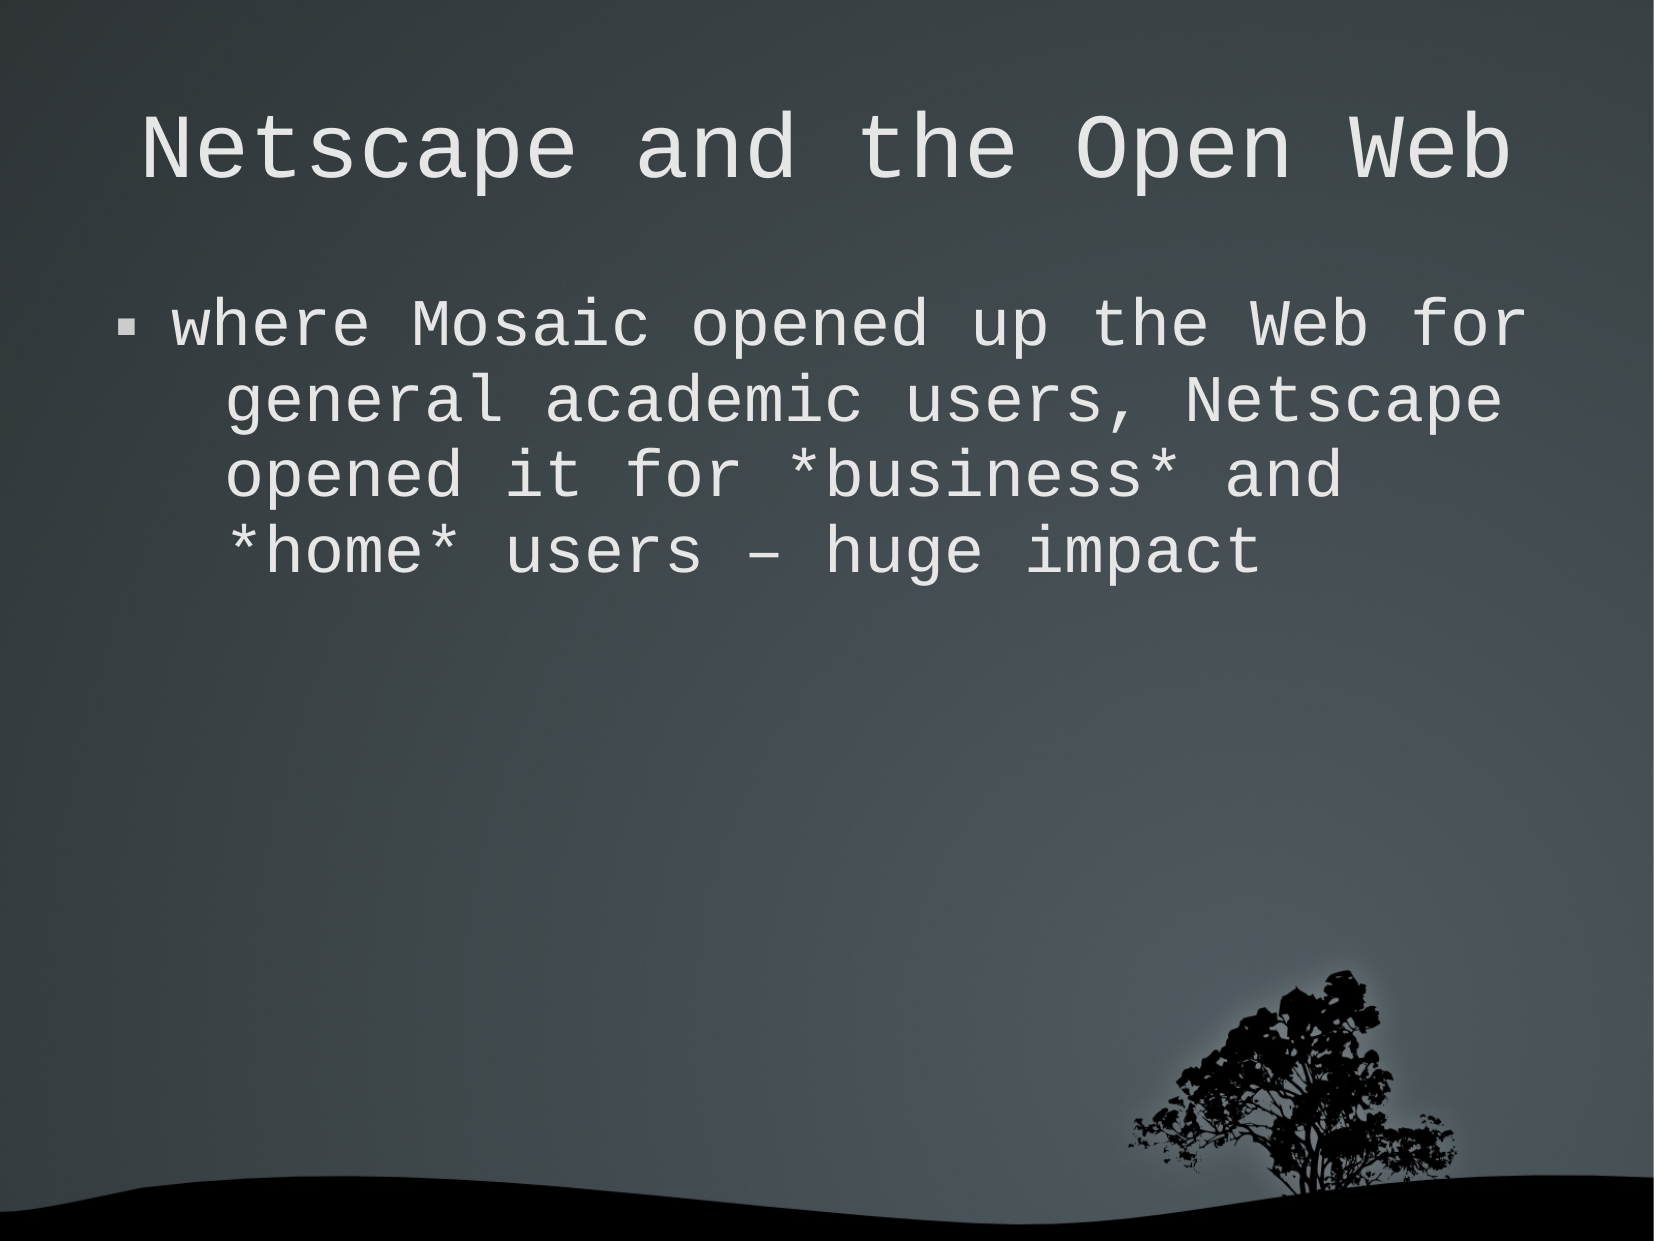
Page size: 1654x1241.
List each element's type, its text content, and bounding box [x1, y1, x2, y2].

picture [0, 0, 1654, 1241]
list where Mosaic opened up the Web for general academic users, Netscape opened it for *business* and *home* users – huge impact [82, 290, 1571, 1094]
title Netscape and the Open Web [82, 56, 1571, 250]
